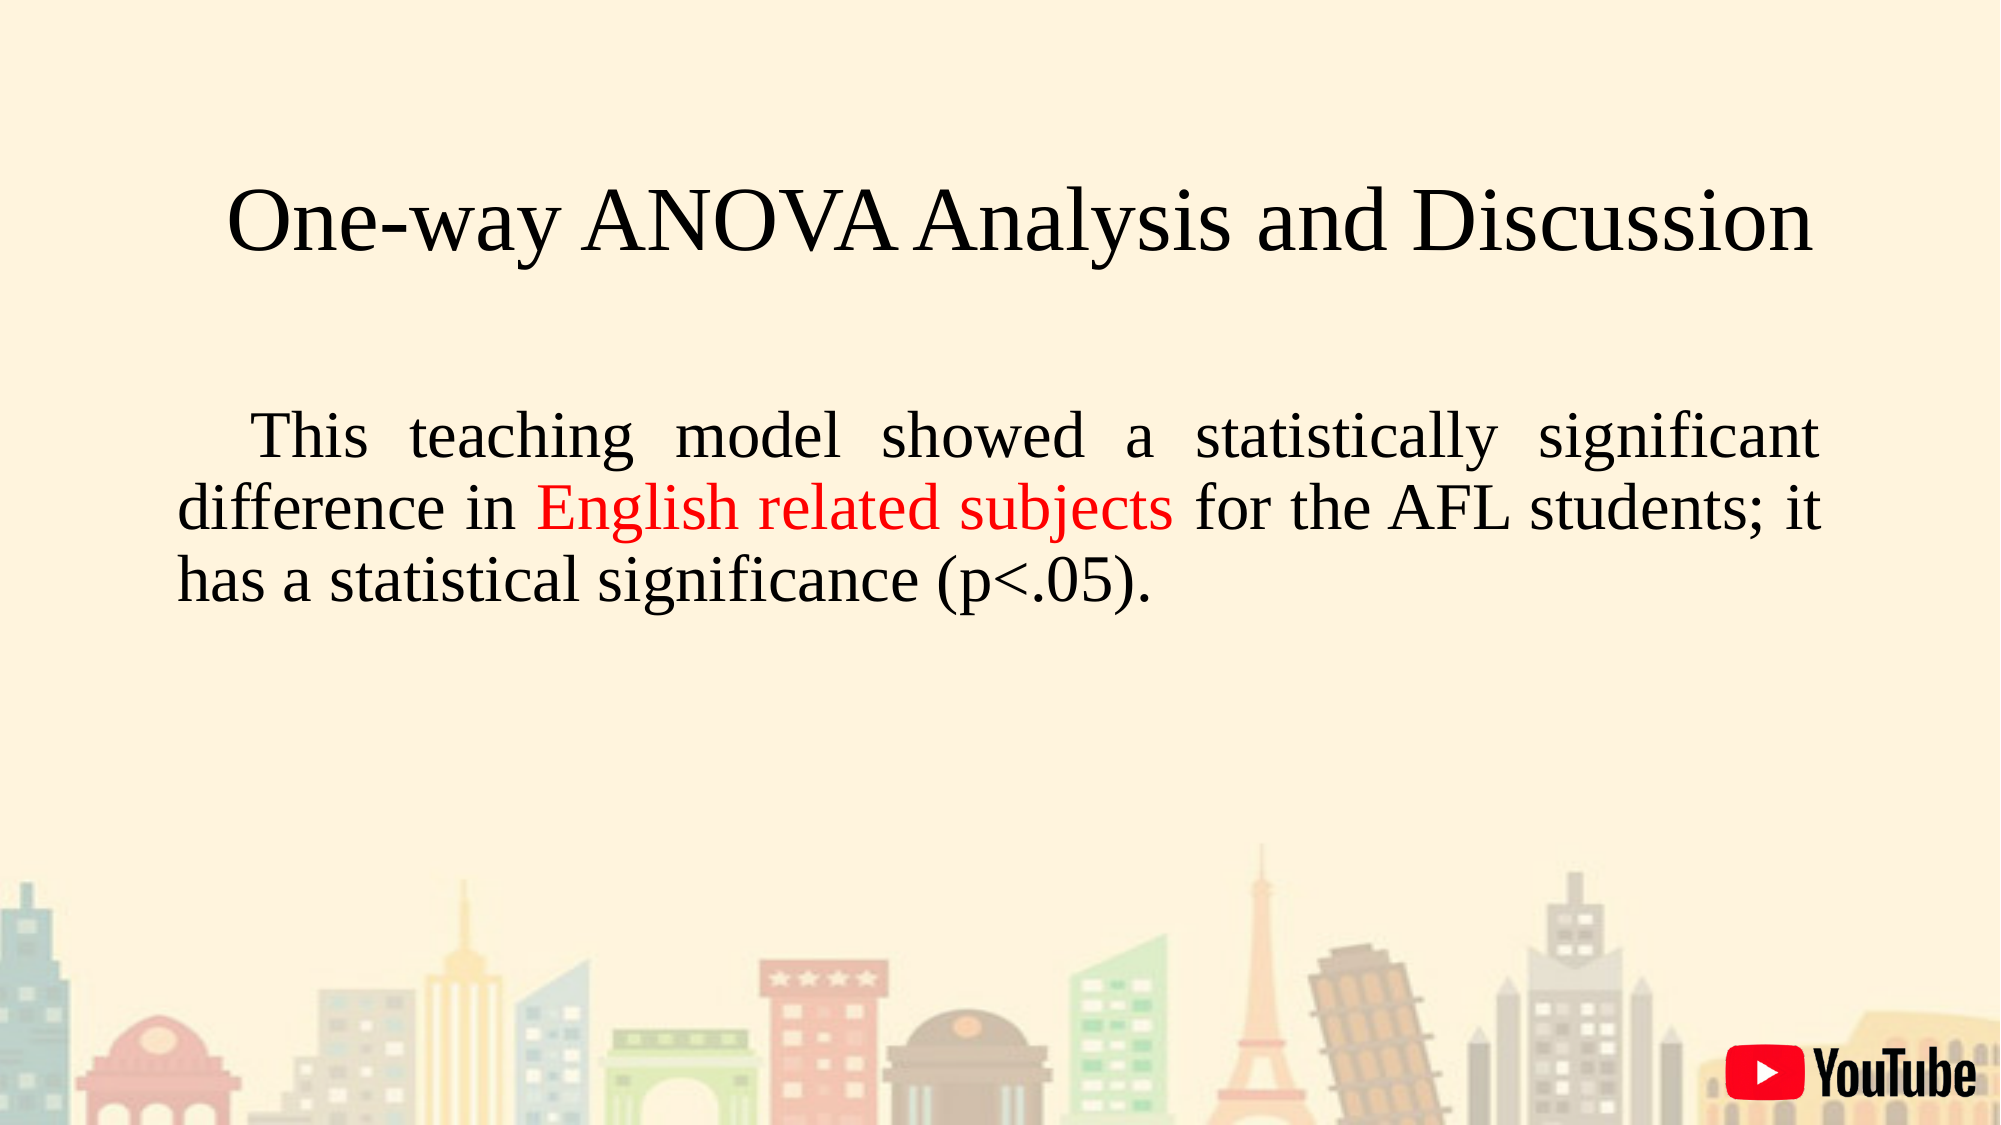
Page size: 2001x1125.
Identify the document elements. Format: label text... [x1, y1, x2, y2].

picture [1700, 977, 2000, 1125]
title One-way ANOVA Analysis and Discussion [161, 131, 1882, 278]
subtitle This teaching model showed a statistically significant difference in English related subjects for the AFL students; it has a statistical significance (p<.05). [161, 392, 1839, 994]
table_cell 1.973 [0, 0, 2000, 1125]
